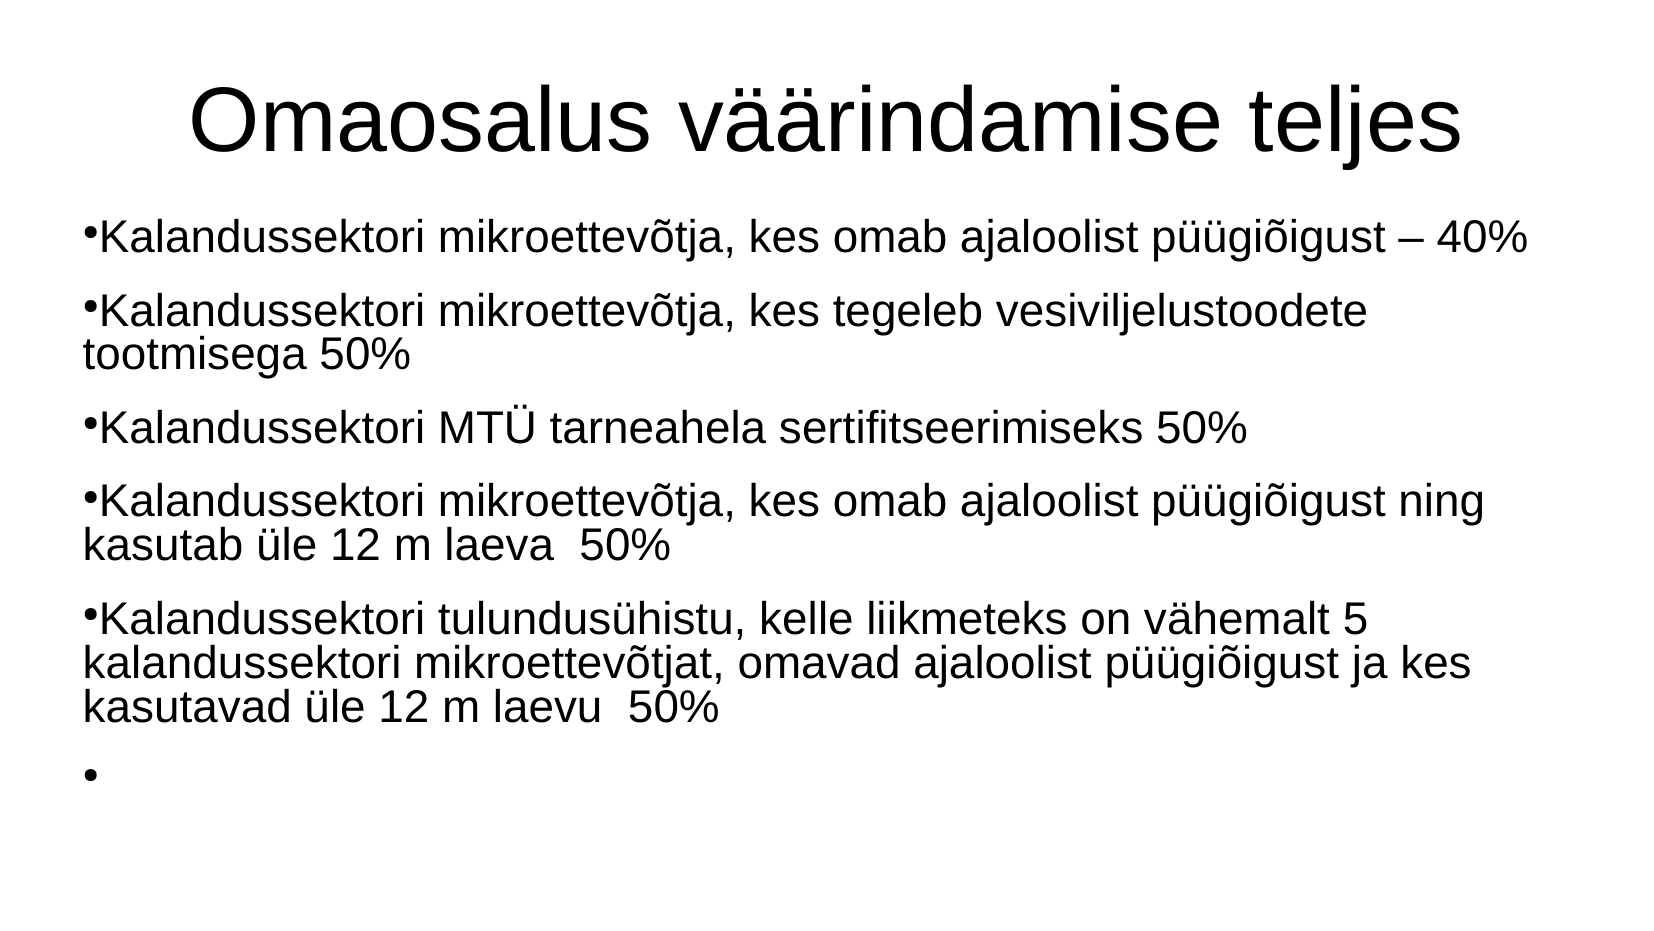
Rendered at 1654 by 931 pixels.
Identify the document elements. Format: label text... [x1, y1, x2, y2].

list Kalandussektori mikroettevõtja, kes omab ajaloolist püügiõigust – 40% Kalandussektori mikroettevõtja, kes tegeleb vesiviljelustoodete tootmisega 50% Kalandussektori MTÜ tarneahela sertifitseerimiseks 50% Kalandussektori mikroettevõtja, kes omab ajaloolist püügiõigust ning kasutab üle 12 m laeva 50% Kalandussektori tulundusühistu, kelle liikmeteks on vähemalt 5 kalandussektori mikroettevõtjat, omavad ajaloolist püügiõigust ja kes kasutavad üle 12 m laevu 50% [82, 217, 1571, 758]
title Omaosalus väärindamise teljes [82, 37, 1571, 193]
